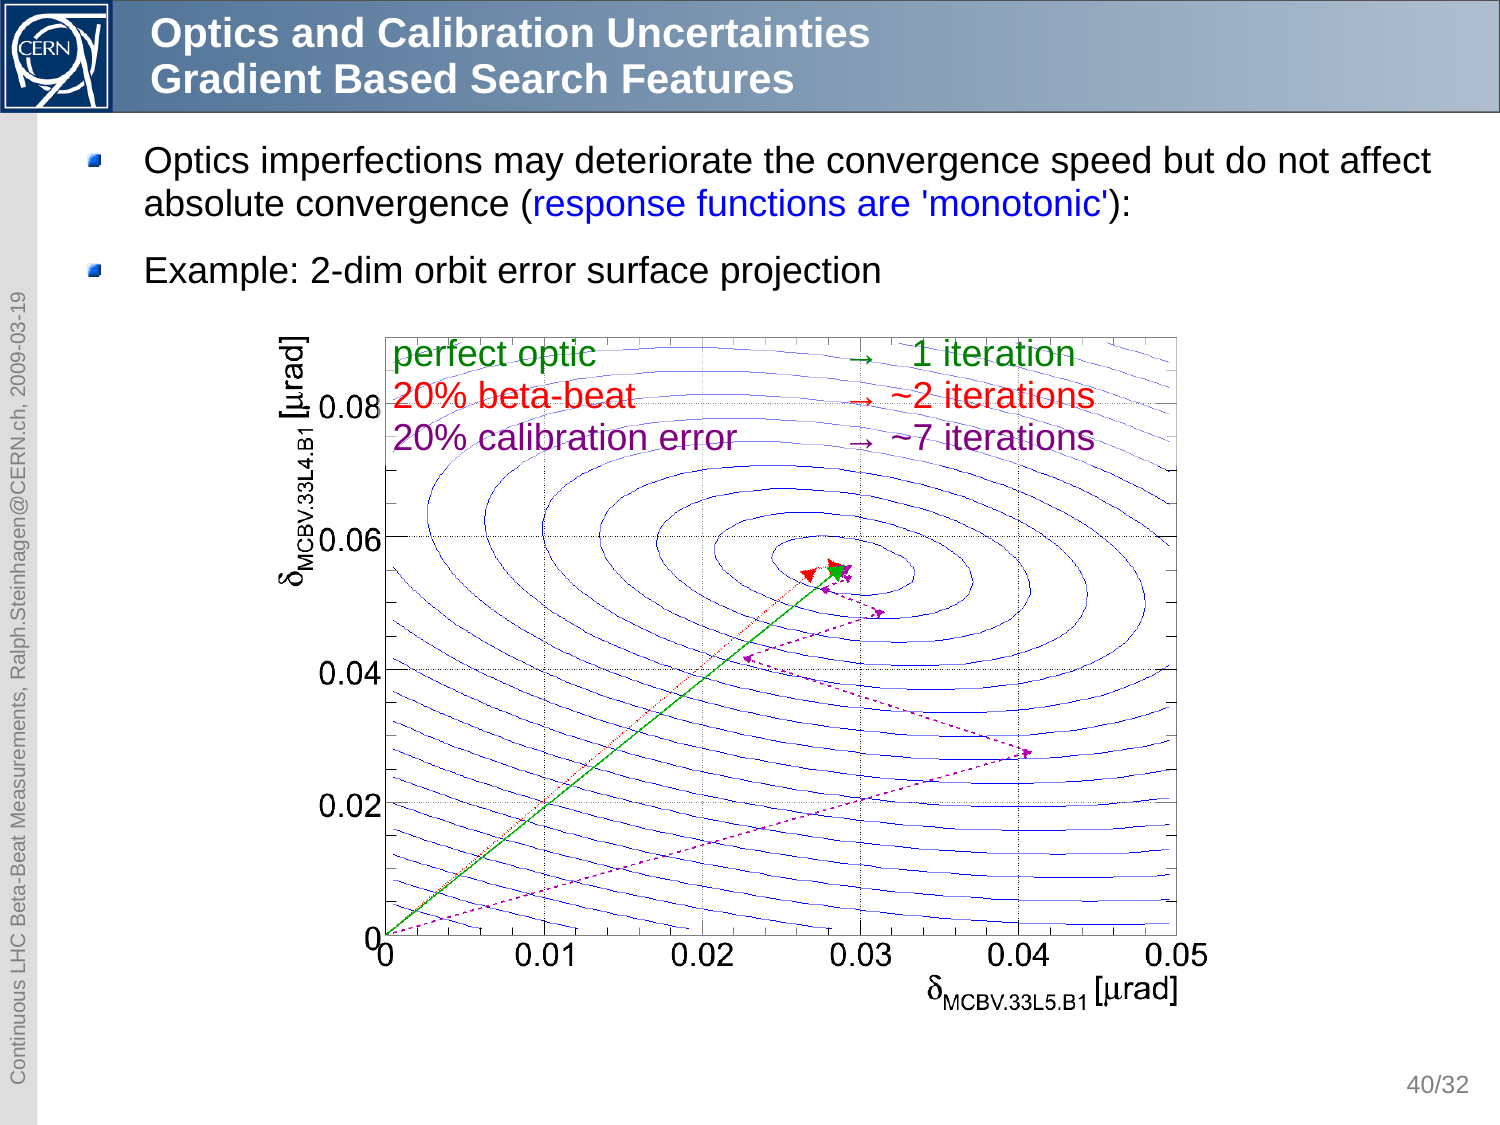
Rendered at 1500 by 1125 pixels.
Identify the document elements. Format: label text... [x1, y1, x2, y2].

title Optics and Calibration Uncertainties Gradient Based Search Features [150, 0, 1201, 113]
text_box perfect optic → 1 iteration 20% beta-beat → ~2 iterations 20% calibration error → ~7 iterations [377, 324, 1258, 466]
picture [0, 0, 113, 113]
picture [271, 323, 1224, 1018]
list Optics imperfections may deteriorate the convergence speed but do not affect absolute convergence (response functions are 'monotonic'): Example: 2-dim orbit error surface projection [87, 137, 1438, 1030]
